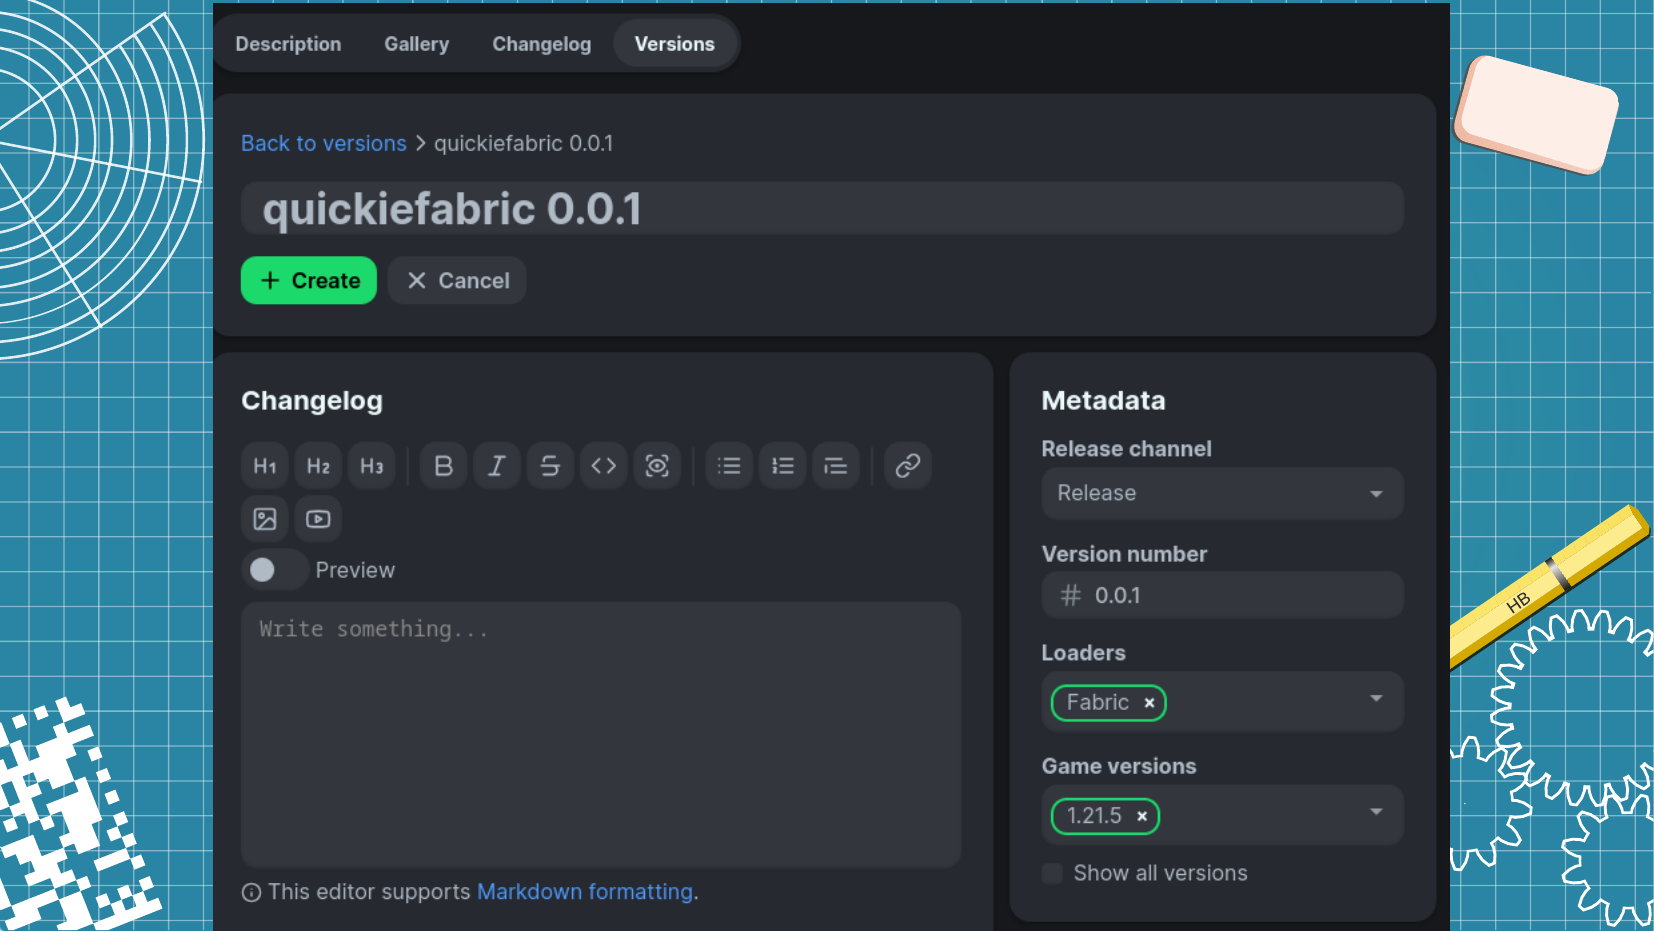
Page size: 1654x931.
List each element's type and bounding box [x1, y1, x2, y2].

picture [213, 3, 1450, 931]
